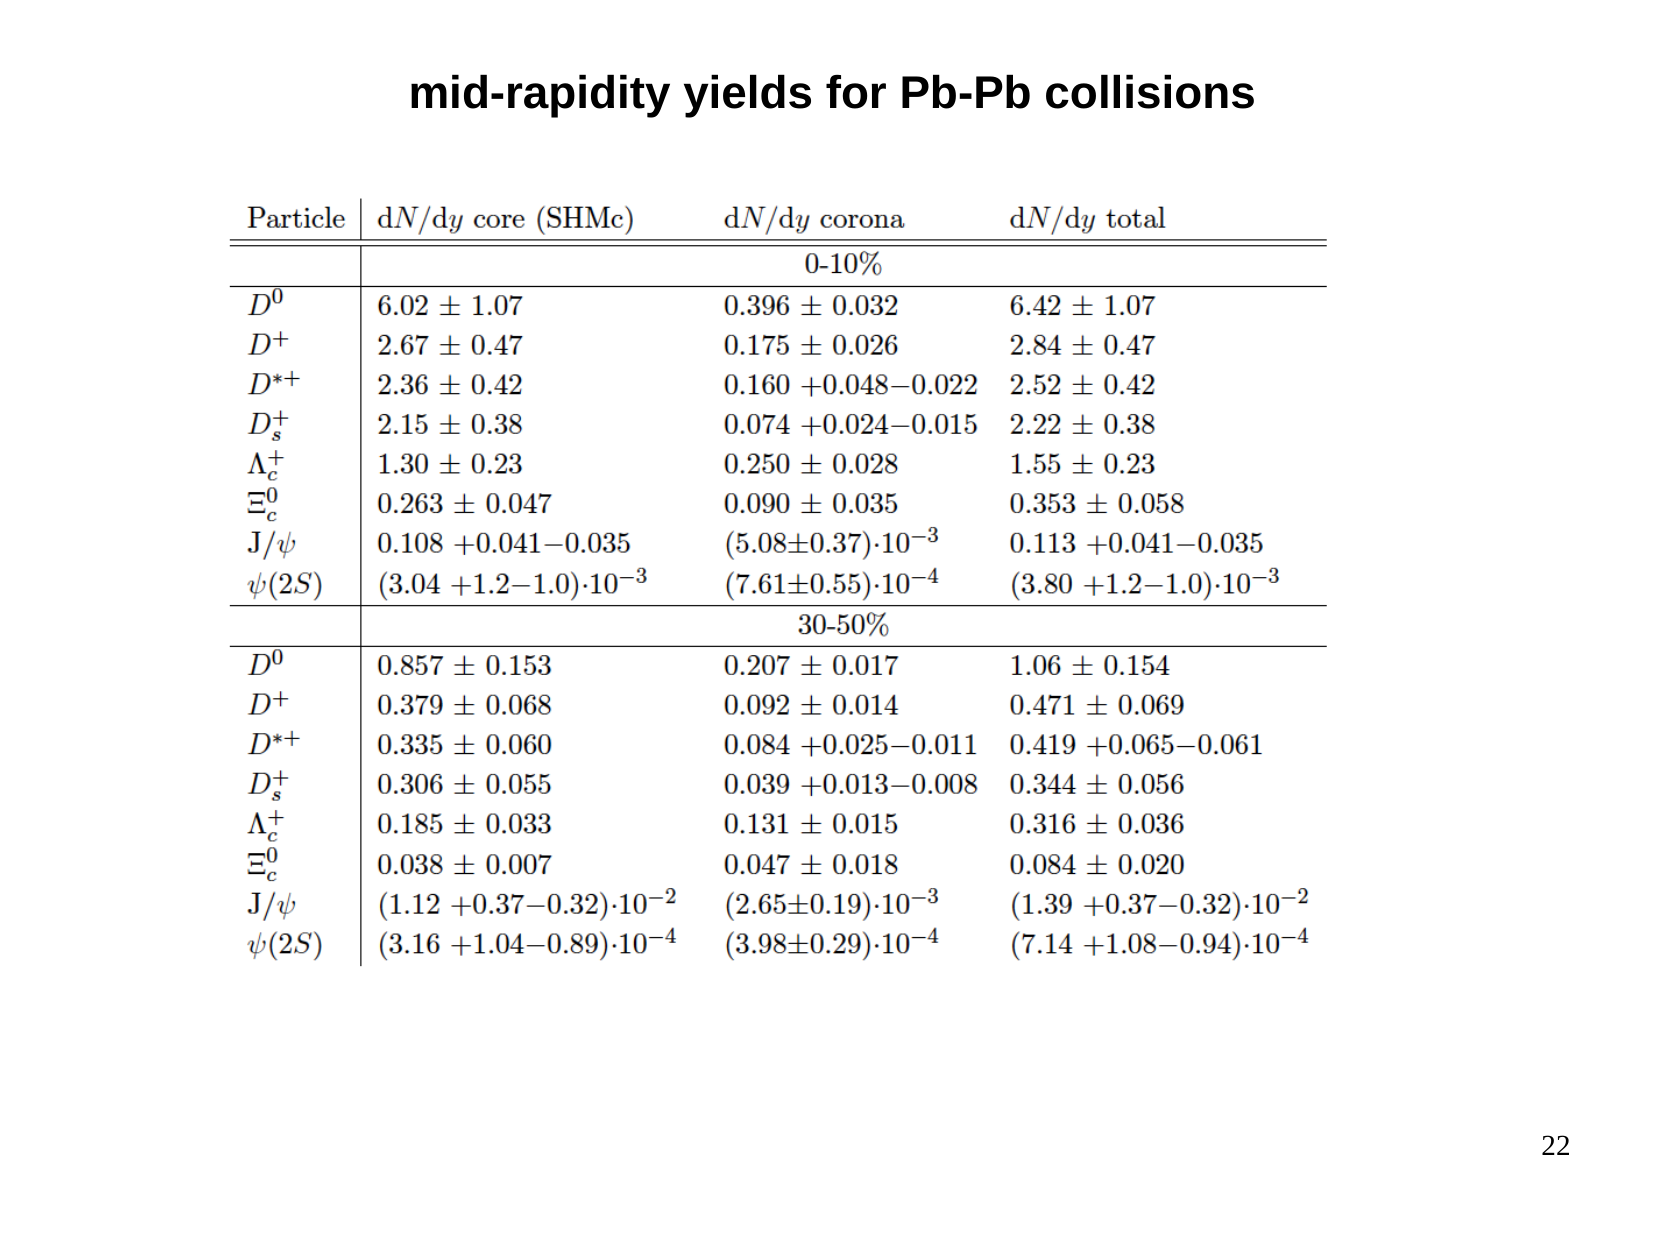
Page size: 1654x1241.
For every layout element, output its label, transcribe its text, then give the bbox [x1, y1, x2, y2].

picture [195, 173, 1342, 979]
text_box mid-rapidity yields for Pb-Pb collisions [105, 60, 1561, 127]
